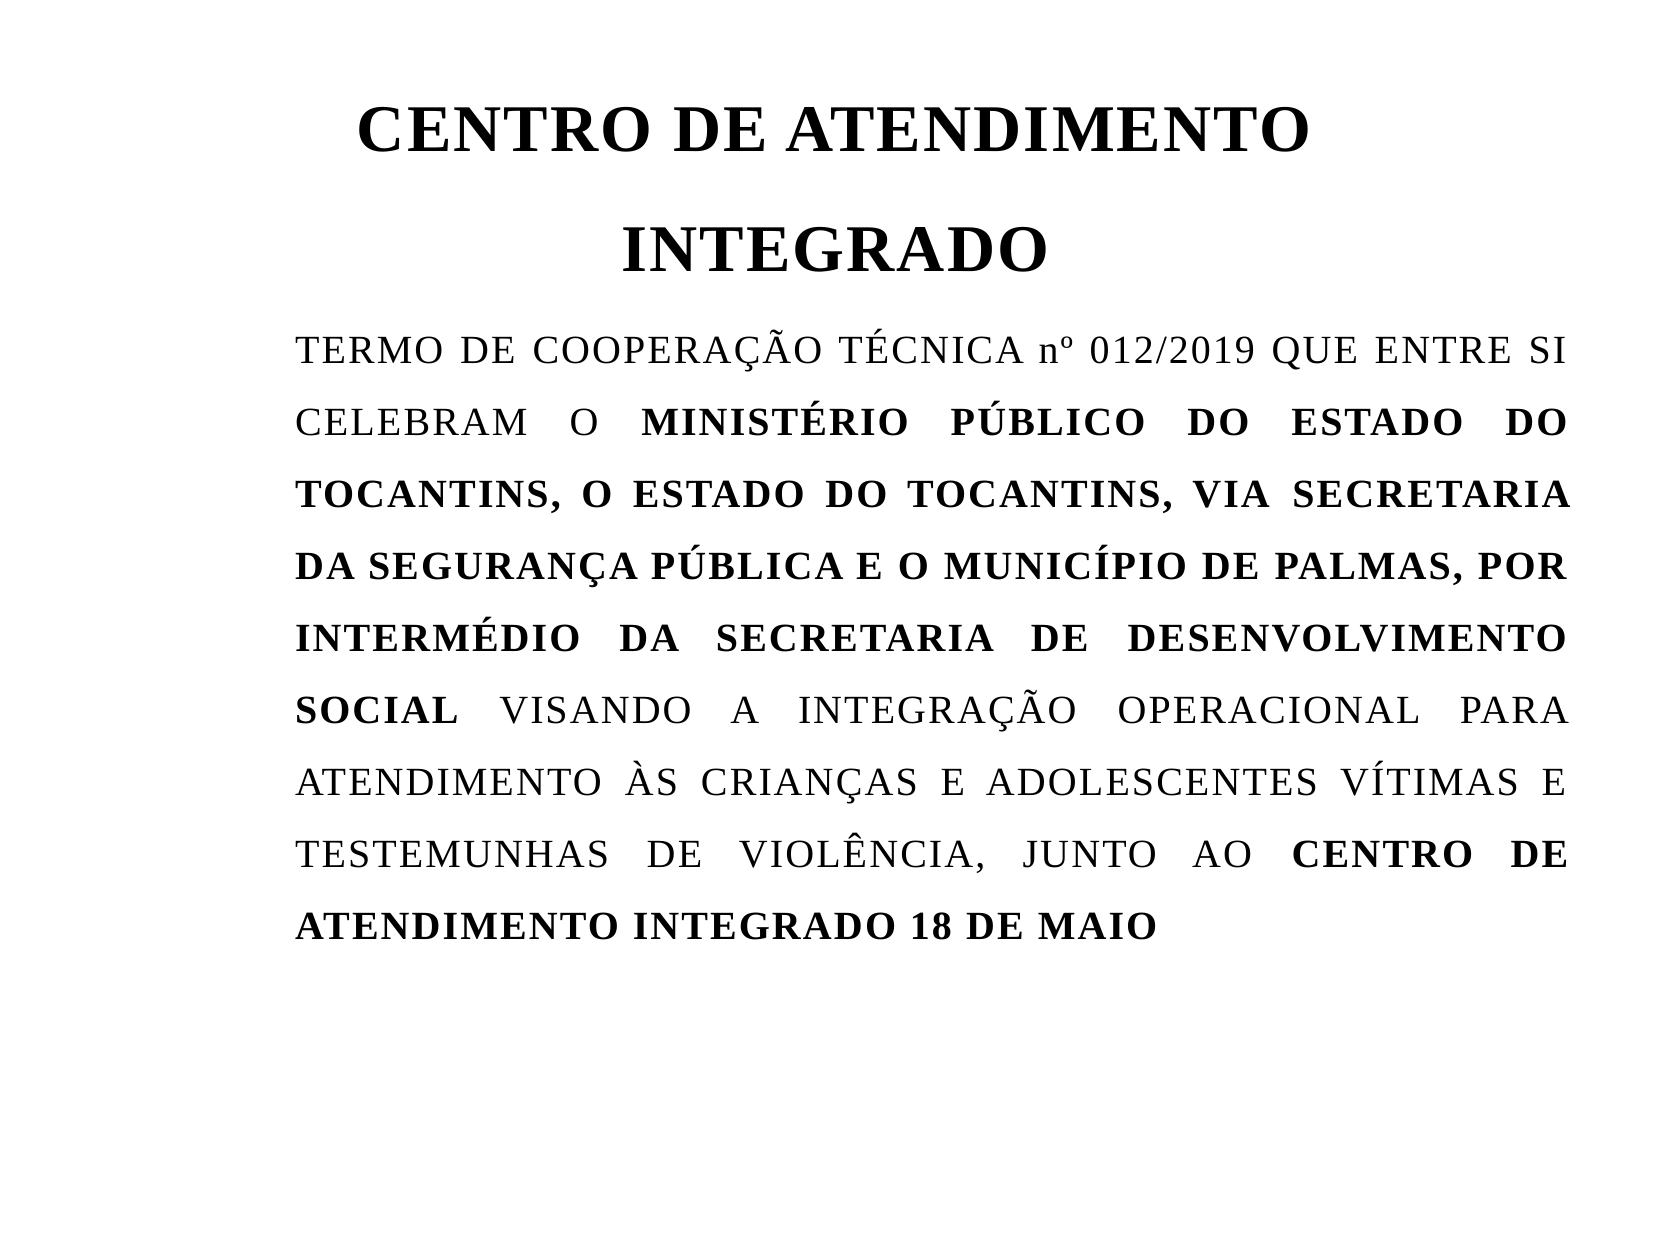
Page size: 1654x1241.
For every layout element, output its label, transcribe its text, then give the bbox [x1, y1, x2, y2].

title CENTRO DE ATENDIMENTO INTEGRADO [82, 45, 1412, 231]
list TERMO DE COOPERAÇÃO TÉCNICA nº 012/2019 QUE ENTRE SI CELEBRAM O MINISTÉRIO PÚBLICO DO ESTADO DO TOCANTINS, O ESTADO DO TOCANTINS, VIA SECRETARIA DA SEGURANÇA PÚBLICA E O MUNICÍPIO DE PALMAS, POR INTERMÉDIO DA SECRETARIA DE DESENVOLVIMENTO SOCIAL VISANDO A INTEGRAÇÃO OPERACIONAL PARA ATENDIMENTO ÀS CRIANÇAS E ADOLESCENTES VÍTIMAS E TESTEMUNHAS DE VIOLÊNCIA, JUNTO AO CENTRO DE ATENDIMENTO INTEGRADO 18 DE MAIO [82, 299, 1571, 1019]
